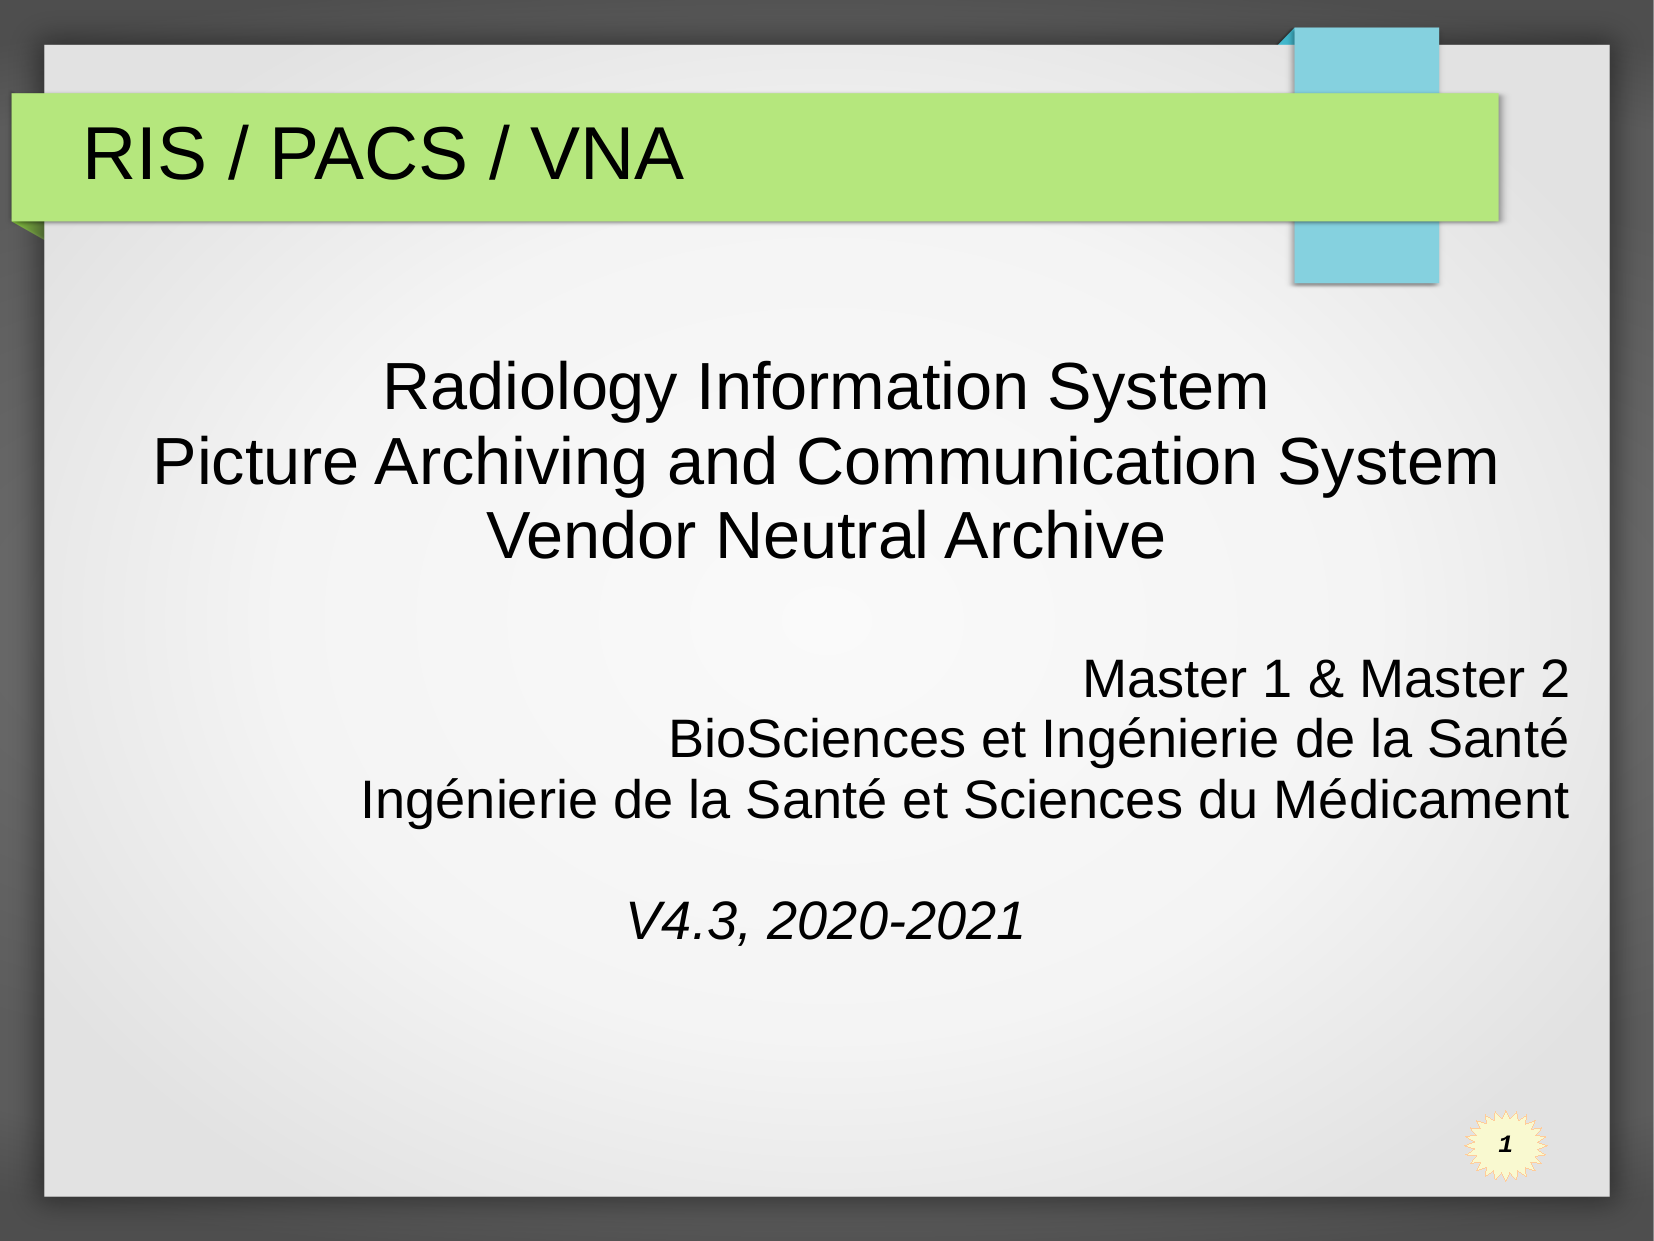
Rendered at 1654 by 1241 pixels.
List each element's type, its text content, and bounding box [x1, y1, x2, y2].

title RIS / PACS / VNA [82, 94, 1264, 213]
subtitle Radiology Information System Picture Archiving and Communication System Vendor Neutral Archive Master 1 & Master 2 BioSciences et Ingénierie de la Santé Ingénierie de la Santé et Sciences du Médicament V4.3, 2020-2021 [82, 290, 1571, 1010]
picture [0, 0, 1654, 1241]
